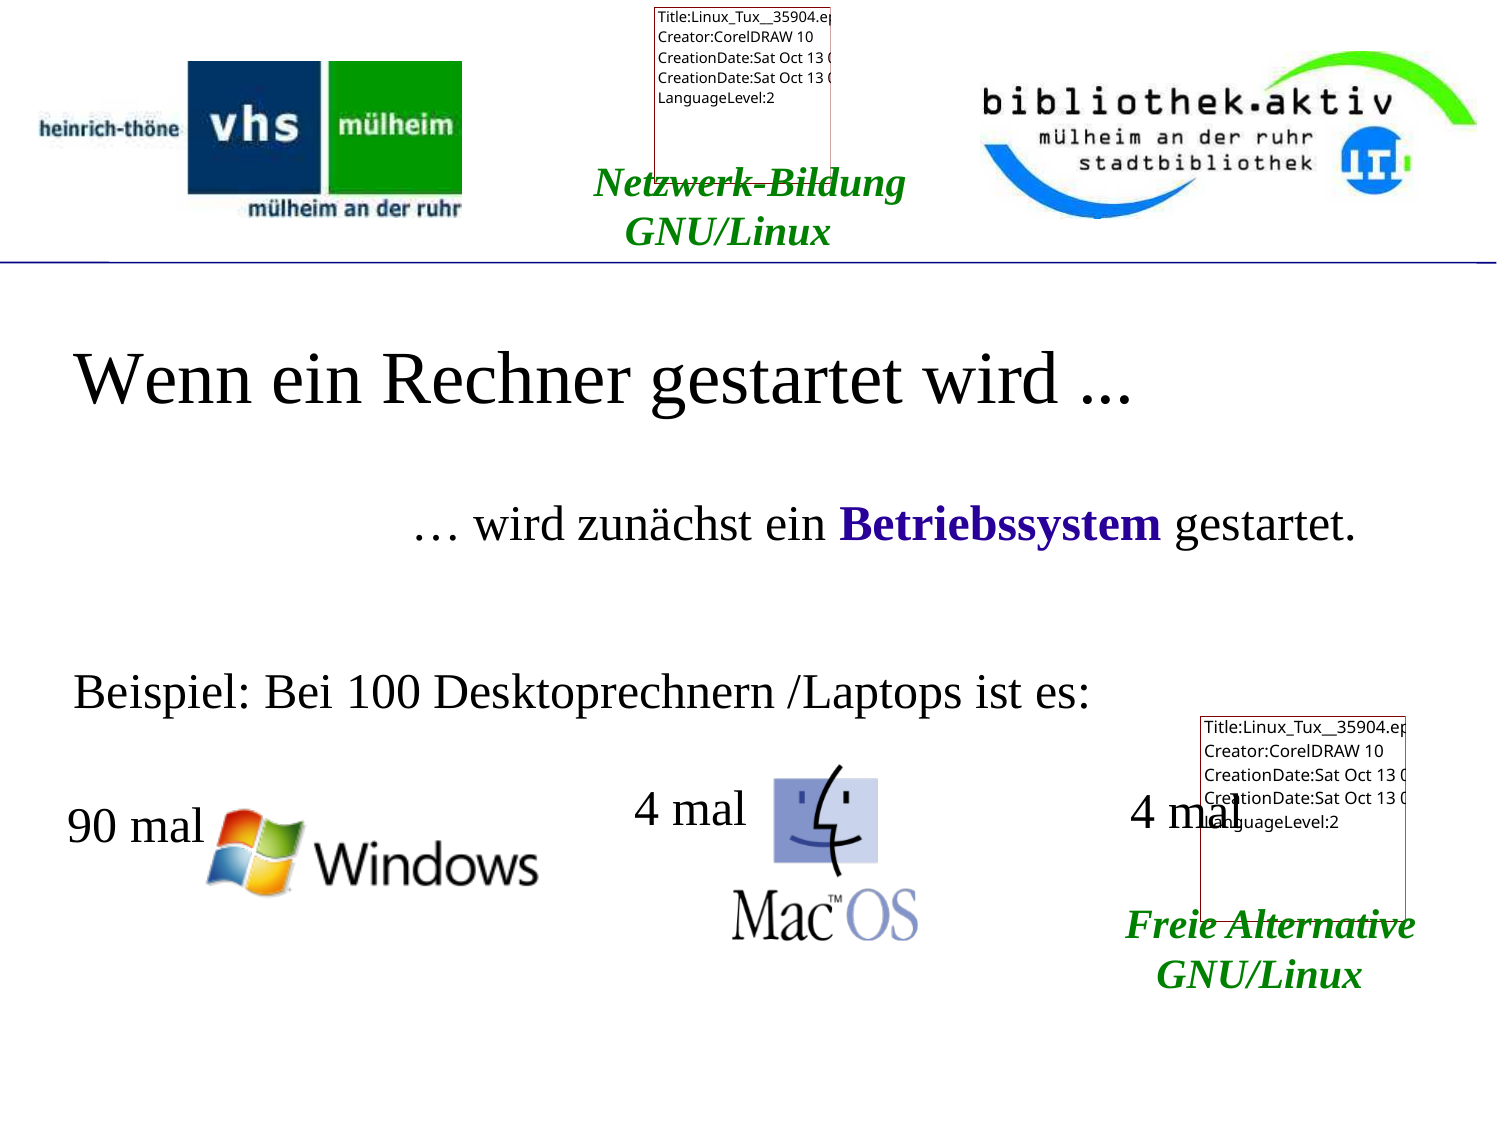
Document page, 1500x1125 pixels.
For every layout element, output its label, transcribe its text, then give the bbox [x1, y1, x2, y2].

picture [38, 61, 462, 218]
picture [653, 6, 831, 149]
text_box Wenn ein Rechner gestartet wird ... [59, 324, 1241, 430]
text_box Freie Alternative GNU/Linux [1110, 891, 1441, 1007]
picture [731, 763, 919, 942]
picture [1198, 714, 1406, 891]
text_box 90 mal [53, 787, 290, 863]
text_box 4 mal [1116, 773, 1288, 849]
text_box 4 mal [620, 770, 792, 863]
picture [980, 51, 1477, 219]
picture [200, 803, 545, 905]
text_box Beispiel: Bei 100 Desktoprechnern /Laptops ist es: [59, 653, 1182, 788]
text_box … wird zunächst ein Betriebssystem gestartet. [383, 485, 1447, 621]
text_box Netzwerk-Bildung GNU/Linux [578, 149, 934, 264]
